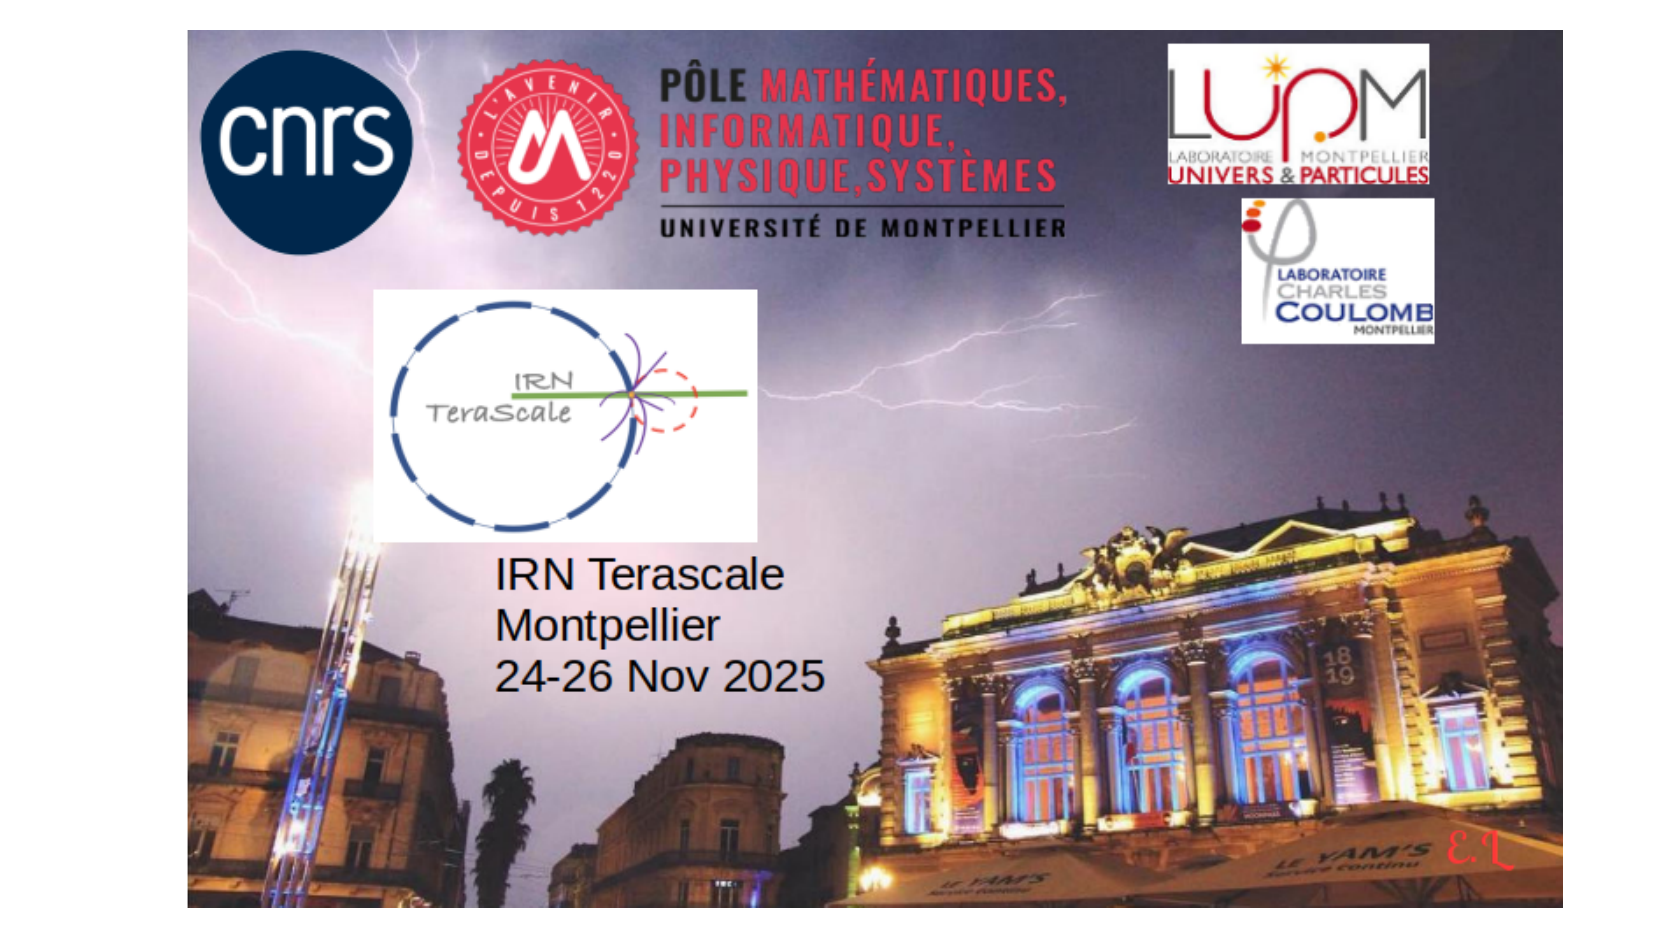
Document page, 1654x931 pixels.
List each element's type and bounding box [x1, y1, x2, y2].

picture [186, 30, 1563, 908]
